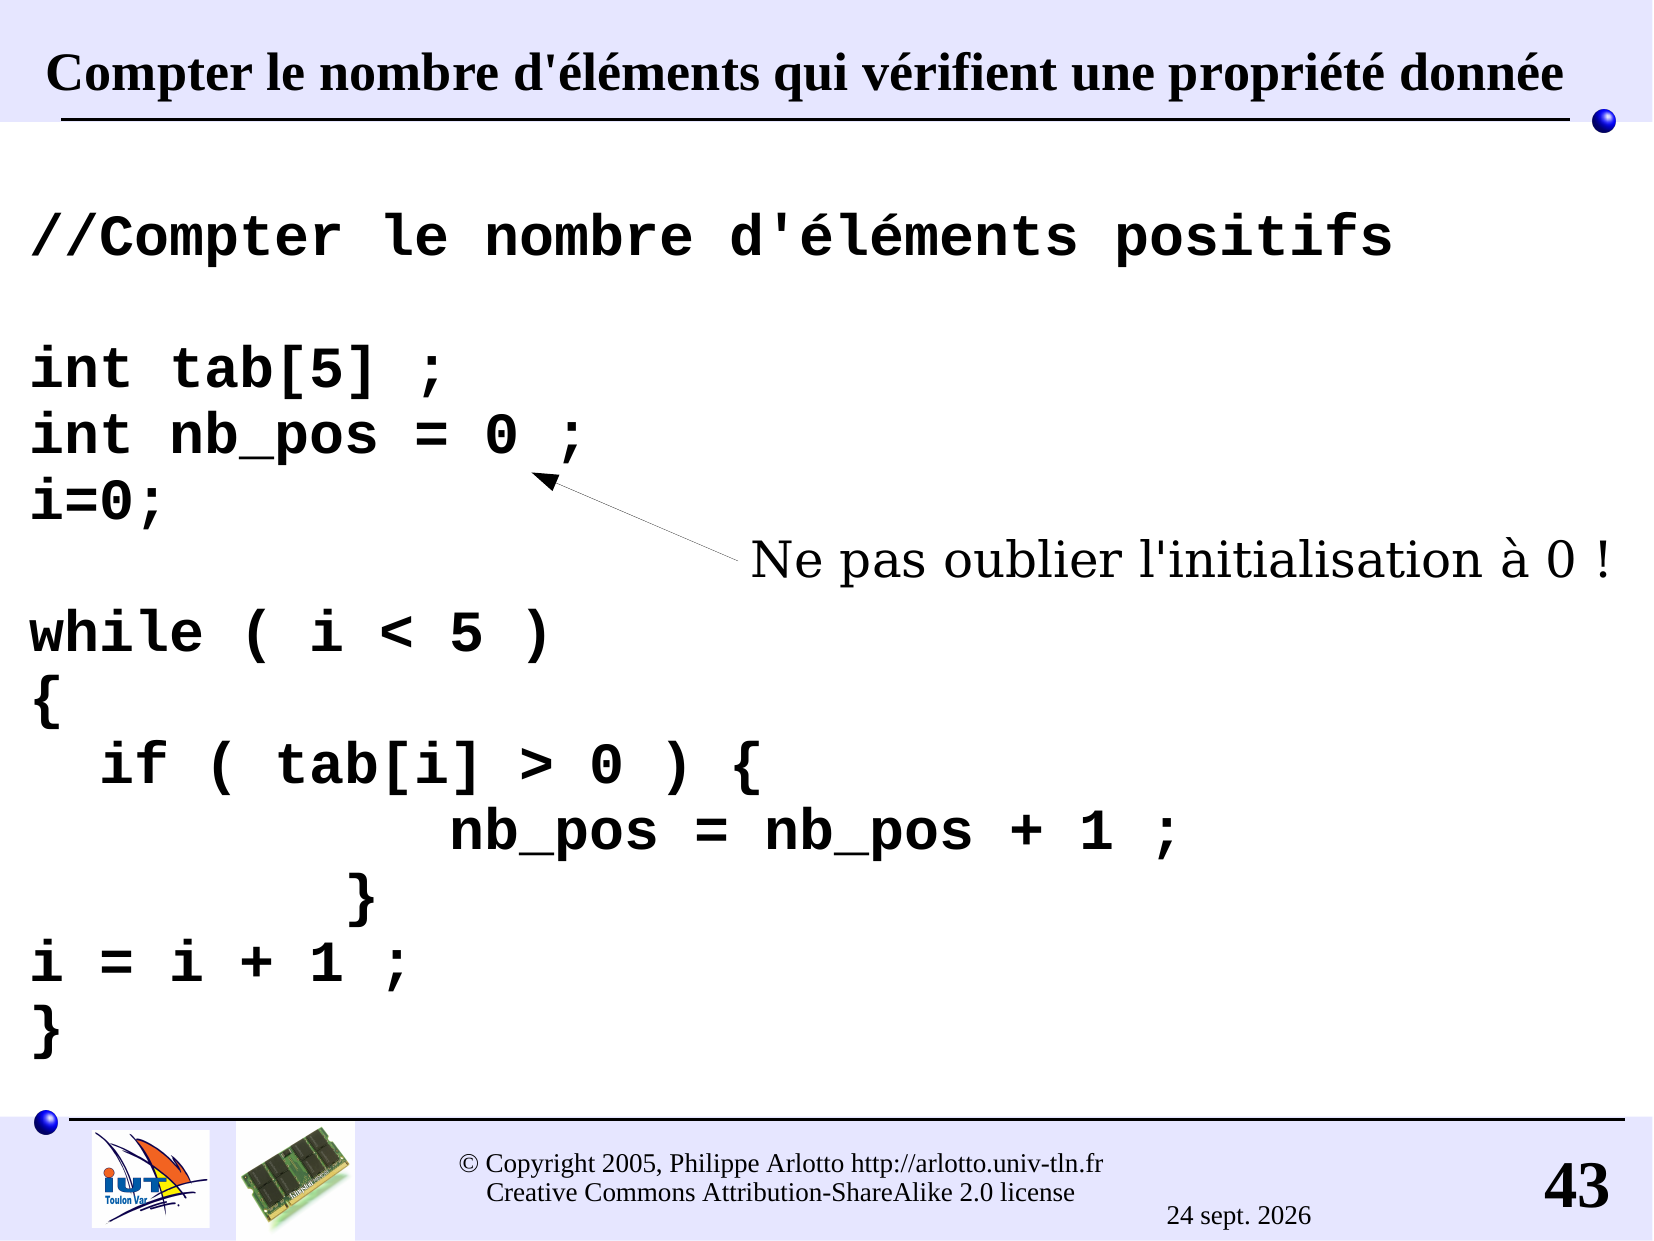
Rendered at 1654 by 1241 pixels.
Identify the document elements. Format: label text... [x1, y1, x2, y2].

title Compter le nombre d'éléments qui vérifient une propriété donnée [0, 26, 1595, 119]
picture [236, 1121, 355, 1241]
text_box //Compter le nombre d'éléments positifs int tab[5] ; int nb_pos = 0 ; i=0; while ( i < 5 ) { if ( tab[i] > 0 ) { nb_pos = nb_pos + 1 ; } i = i + 1 ; } [29, 206, 1625, 1066]
text_box Ne pas oublier l'initialisation à 0 ! [750, 531, 1615, 590]
